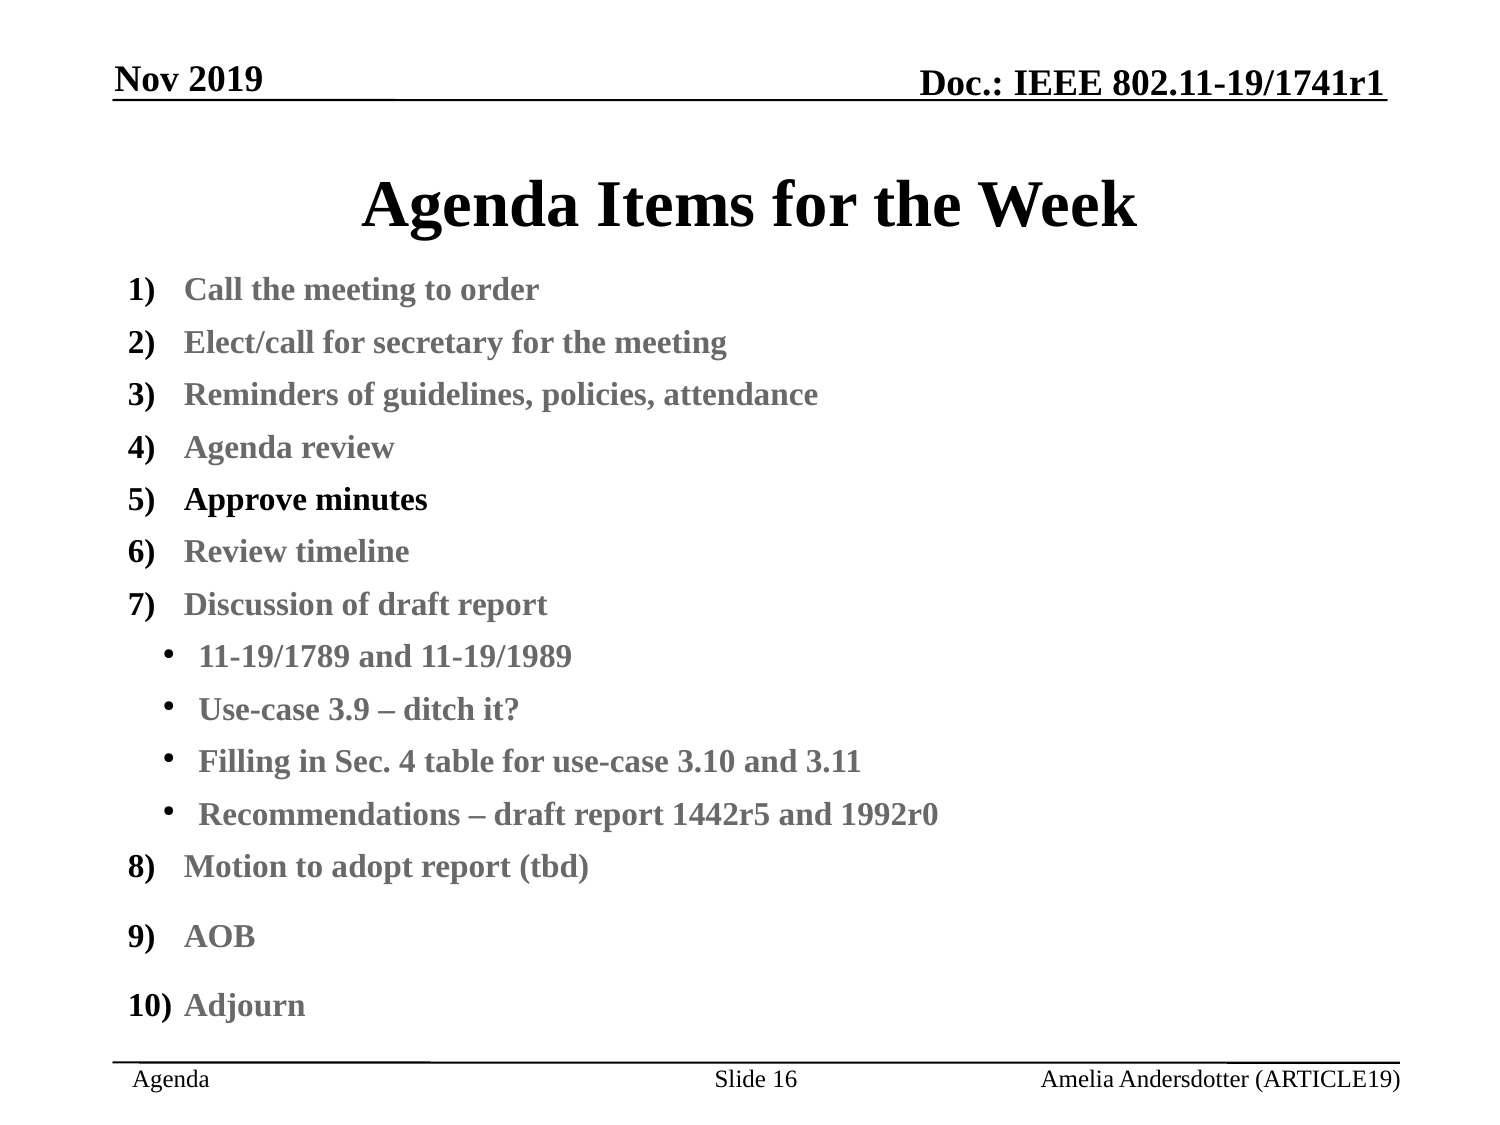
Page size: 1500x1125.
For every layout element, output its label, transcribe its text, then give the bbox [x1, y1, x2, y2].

text_box Slide <number> [712, 1062, 799, 1122]
text_box Amelia Andersdotter (ARTICLE19) [878, 1062, 1401, 1092]
text_box Nov 2019 [114, 54, 422, 99]
text_box Agenda Items for the Week [112, 112, 1387, 287]
text_box Call the meeting to order Elect/call for secretary for the meeting Reminders of guidelines, policies, attendance Agenda review Approve minutes Review timeline Discussion of draft report 11-19/1789 and 11-19/1989 Use-case 3.9 – ditch it? Filling in Sec. 4 table for use-case 3.10 and 3.11 Recommendations – draft report 1442r5 and 1992r0 Motion to adopt report (tbd) AOB Adjourn [112, 287, 1387, 1040]
